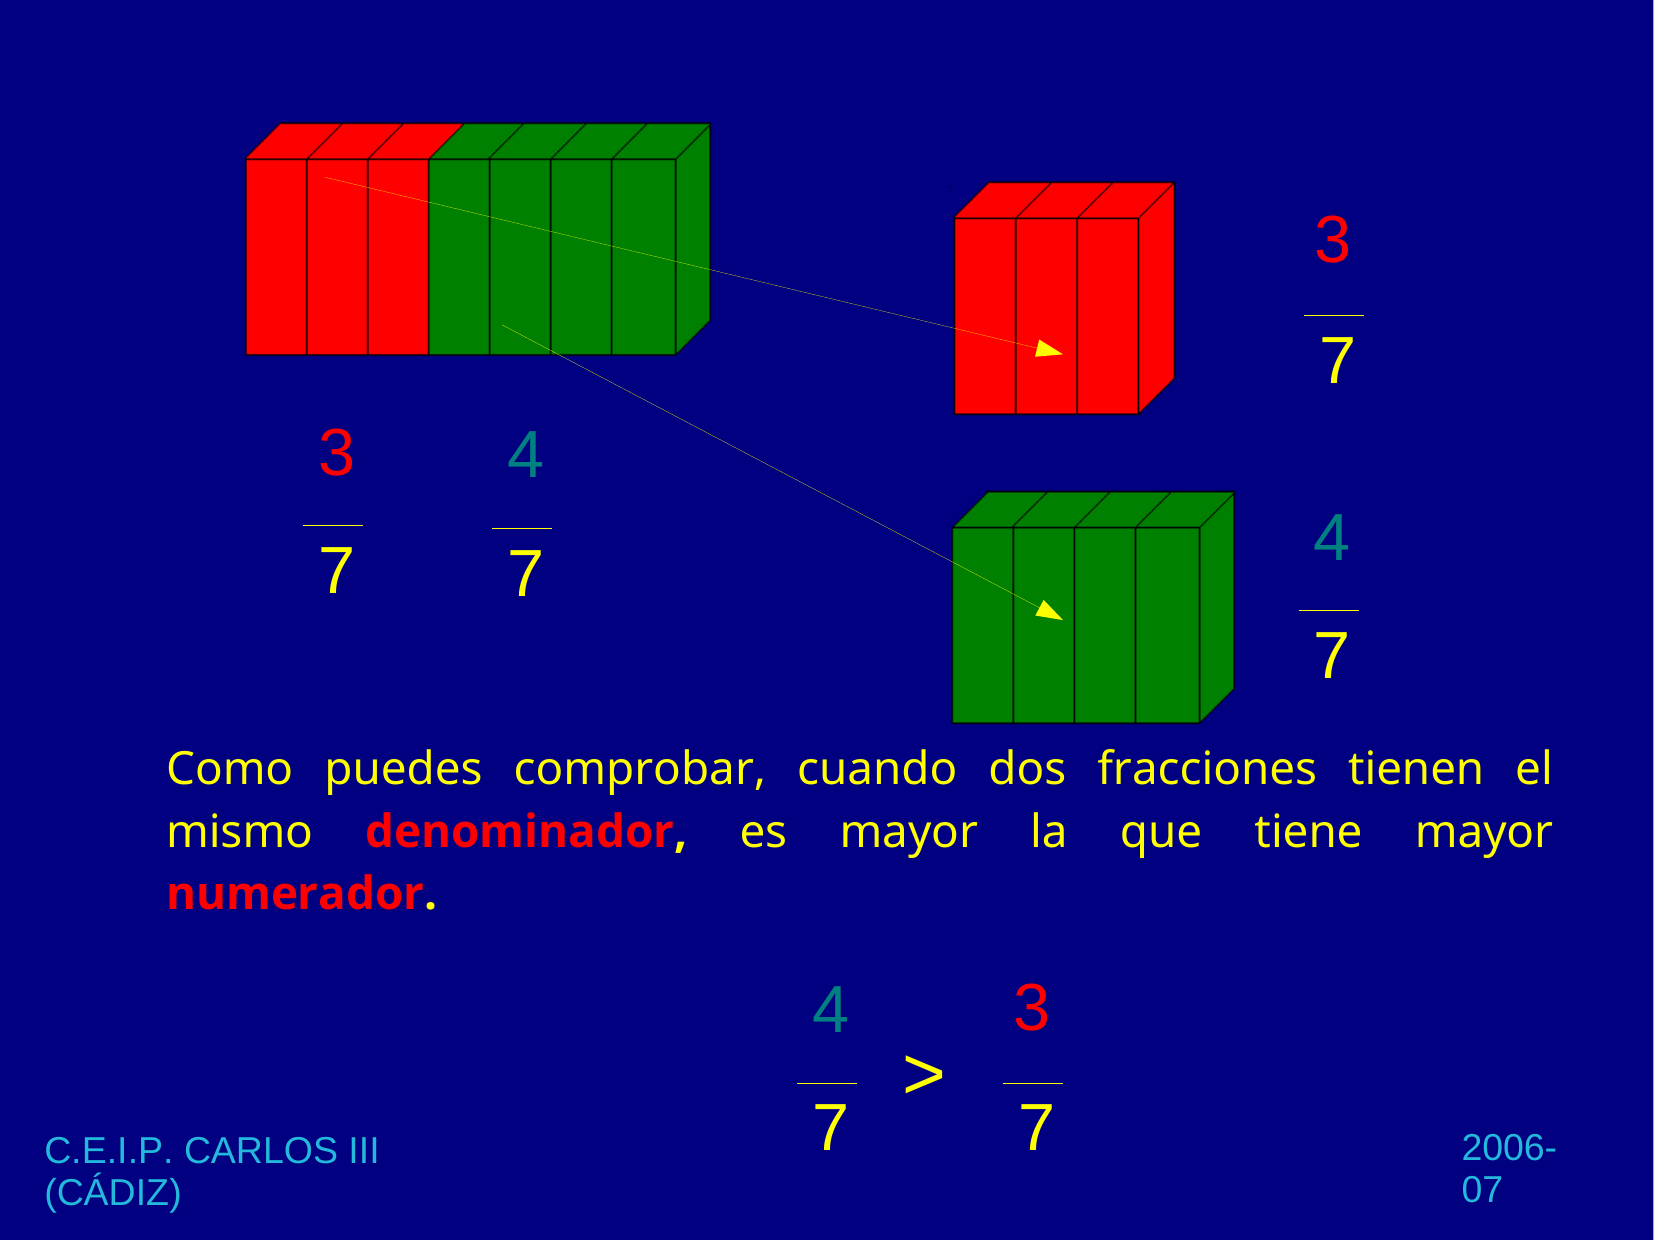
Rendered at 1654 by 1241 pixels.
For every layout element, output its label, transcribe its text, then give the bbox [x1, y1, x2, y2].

text_box 7 [1304, 315, 1394, 414]
text_box [998, 956, 1087, 1032]
picture [947, 488, 1243, 728]
picture [236, 118, 719, 367]
text_box 4 [797, 964, 857, 1063]
text_box Como puedes comprobar, cuando dos fracciones tienen el mismo denominador, es mayor la que tiene mayor numerador. [151, 728, 1569, 961]
text_box 7 [303, 525, 392, 624]
text_box > [888, 1024, 977, 1133]
text_box 4 [492, 410, 552, 509]
text_box [1299, 188, 1388, 265]
text_box 7 [1299, 610, 1388, 709]
text_box 3 [303, 407, 363, 506]
text_box 7 [492, 528, 582, 627]
text_box [297, 399, 387, 475]
text_box 3 [999, 962, 1059, 1061]
text_box 4 [1299, 492, 1359, 591]
text_box 2006-07 [1446, 1119, 1589, 1182]
text_box 7 [797, 1083, 886, 1182]
text_box C.E.I.P. CARLOS III (CÁDIZ) [29, 1122, 464, 1184]
text_box 7 [1003, 1083, 1093, 1182]
picture [946, 177, 1182, 420]
text_box 3 [1300, 194, 1360, 293]
